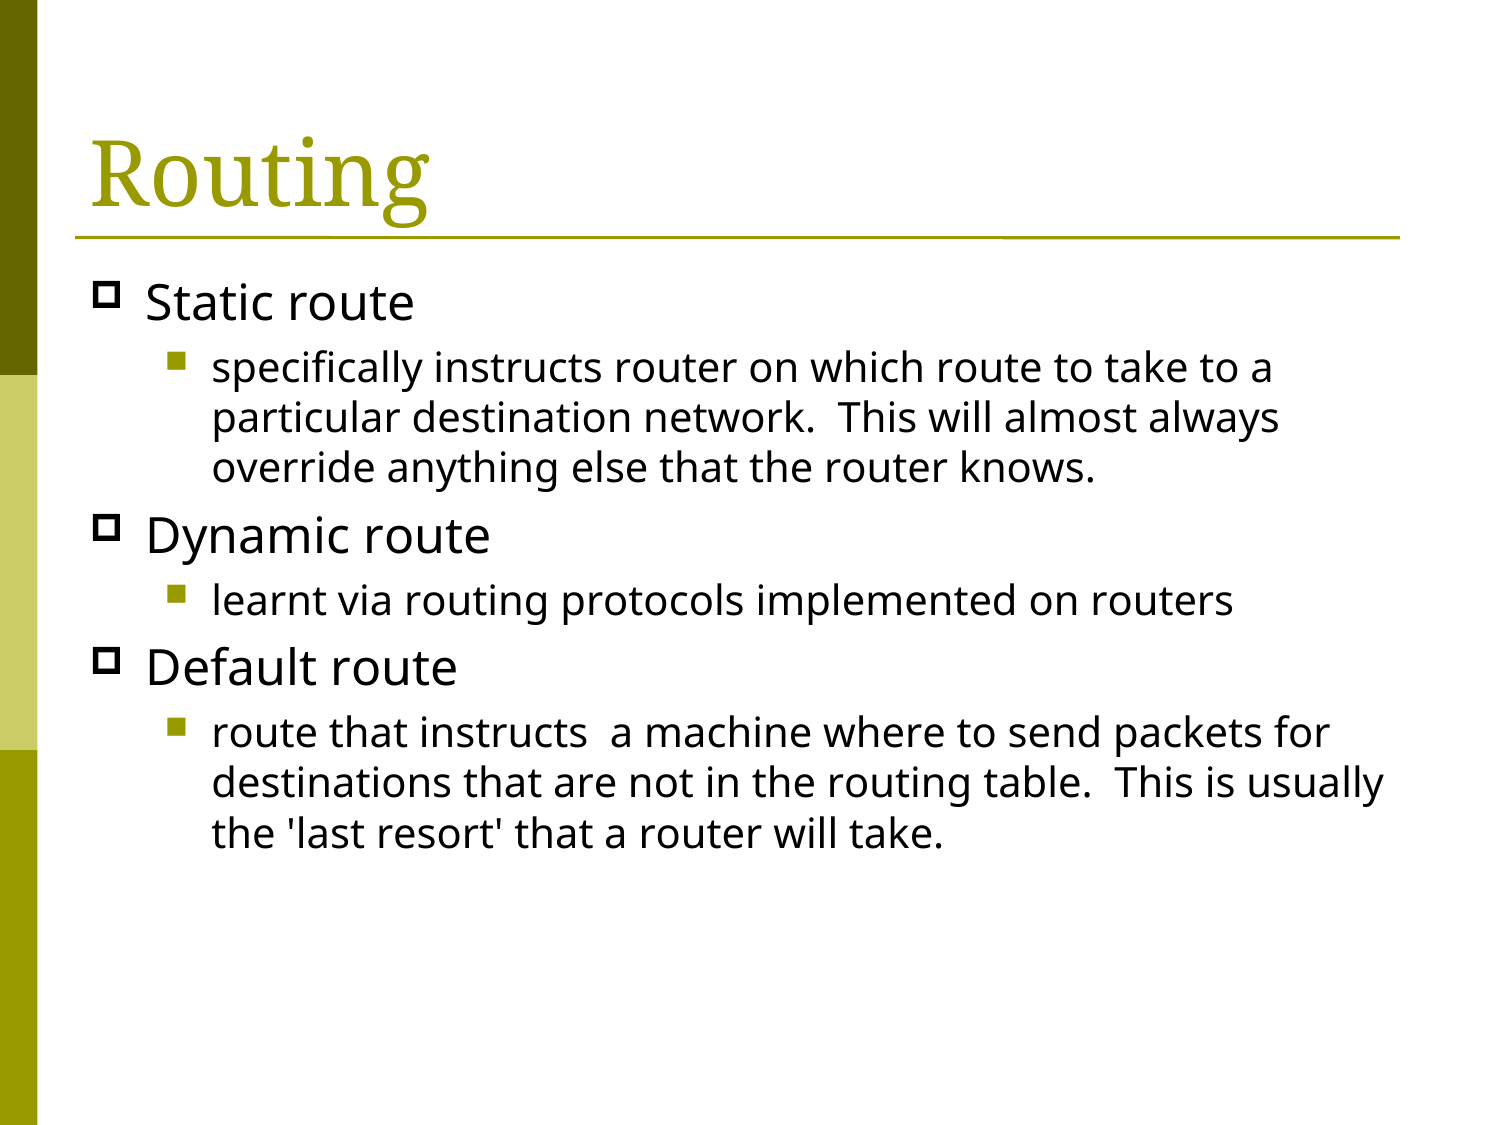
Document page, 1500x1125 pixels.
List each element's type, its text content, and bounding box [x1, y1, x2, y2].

list Static route specifically instructs router on which route to take to a particular destination network. This will almost always override anything else that the router knows. Dynamic route learnt via routing protocols implemented on routers Default route route that instructs a machine where to send packets for destinations that are not in the routing table. This is usually the 'last resort' that a router will take. [75, 262, 1426, 1006]
title Routing [75, 45, 1426, 233]
